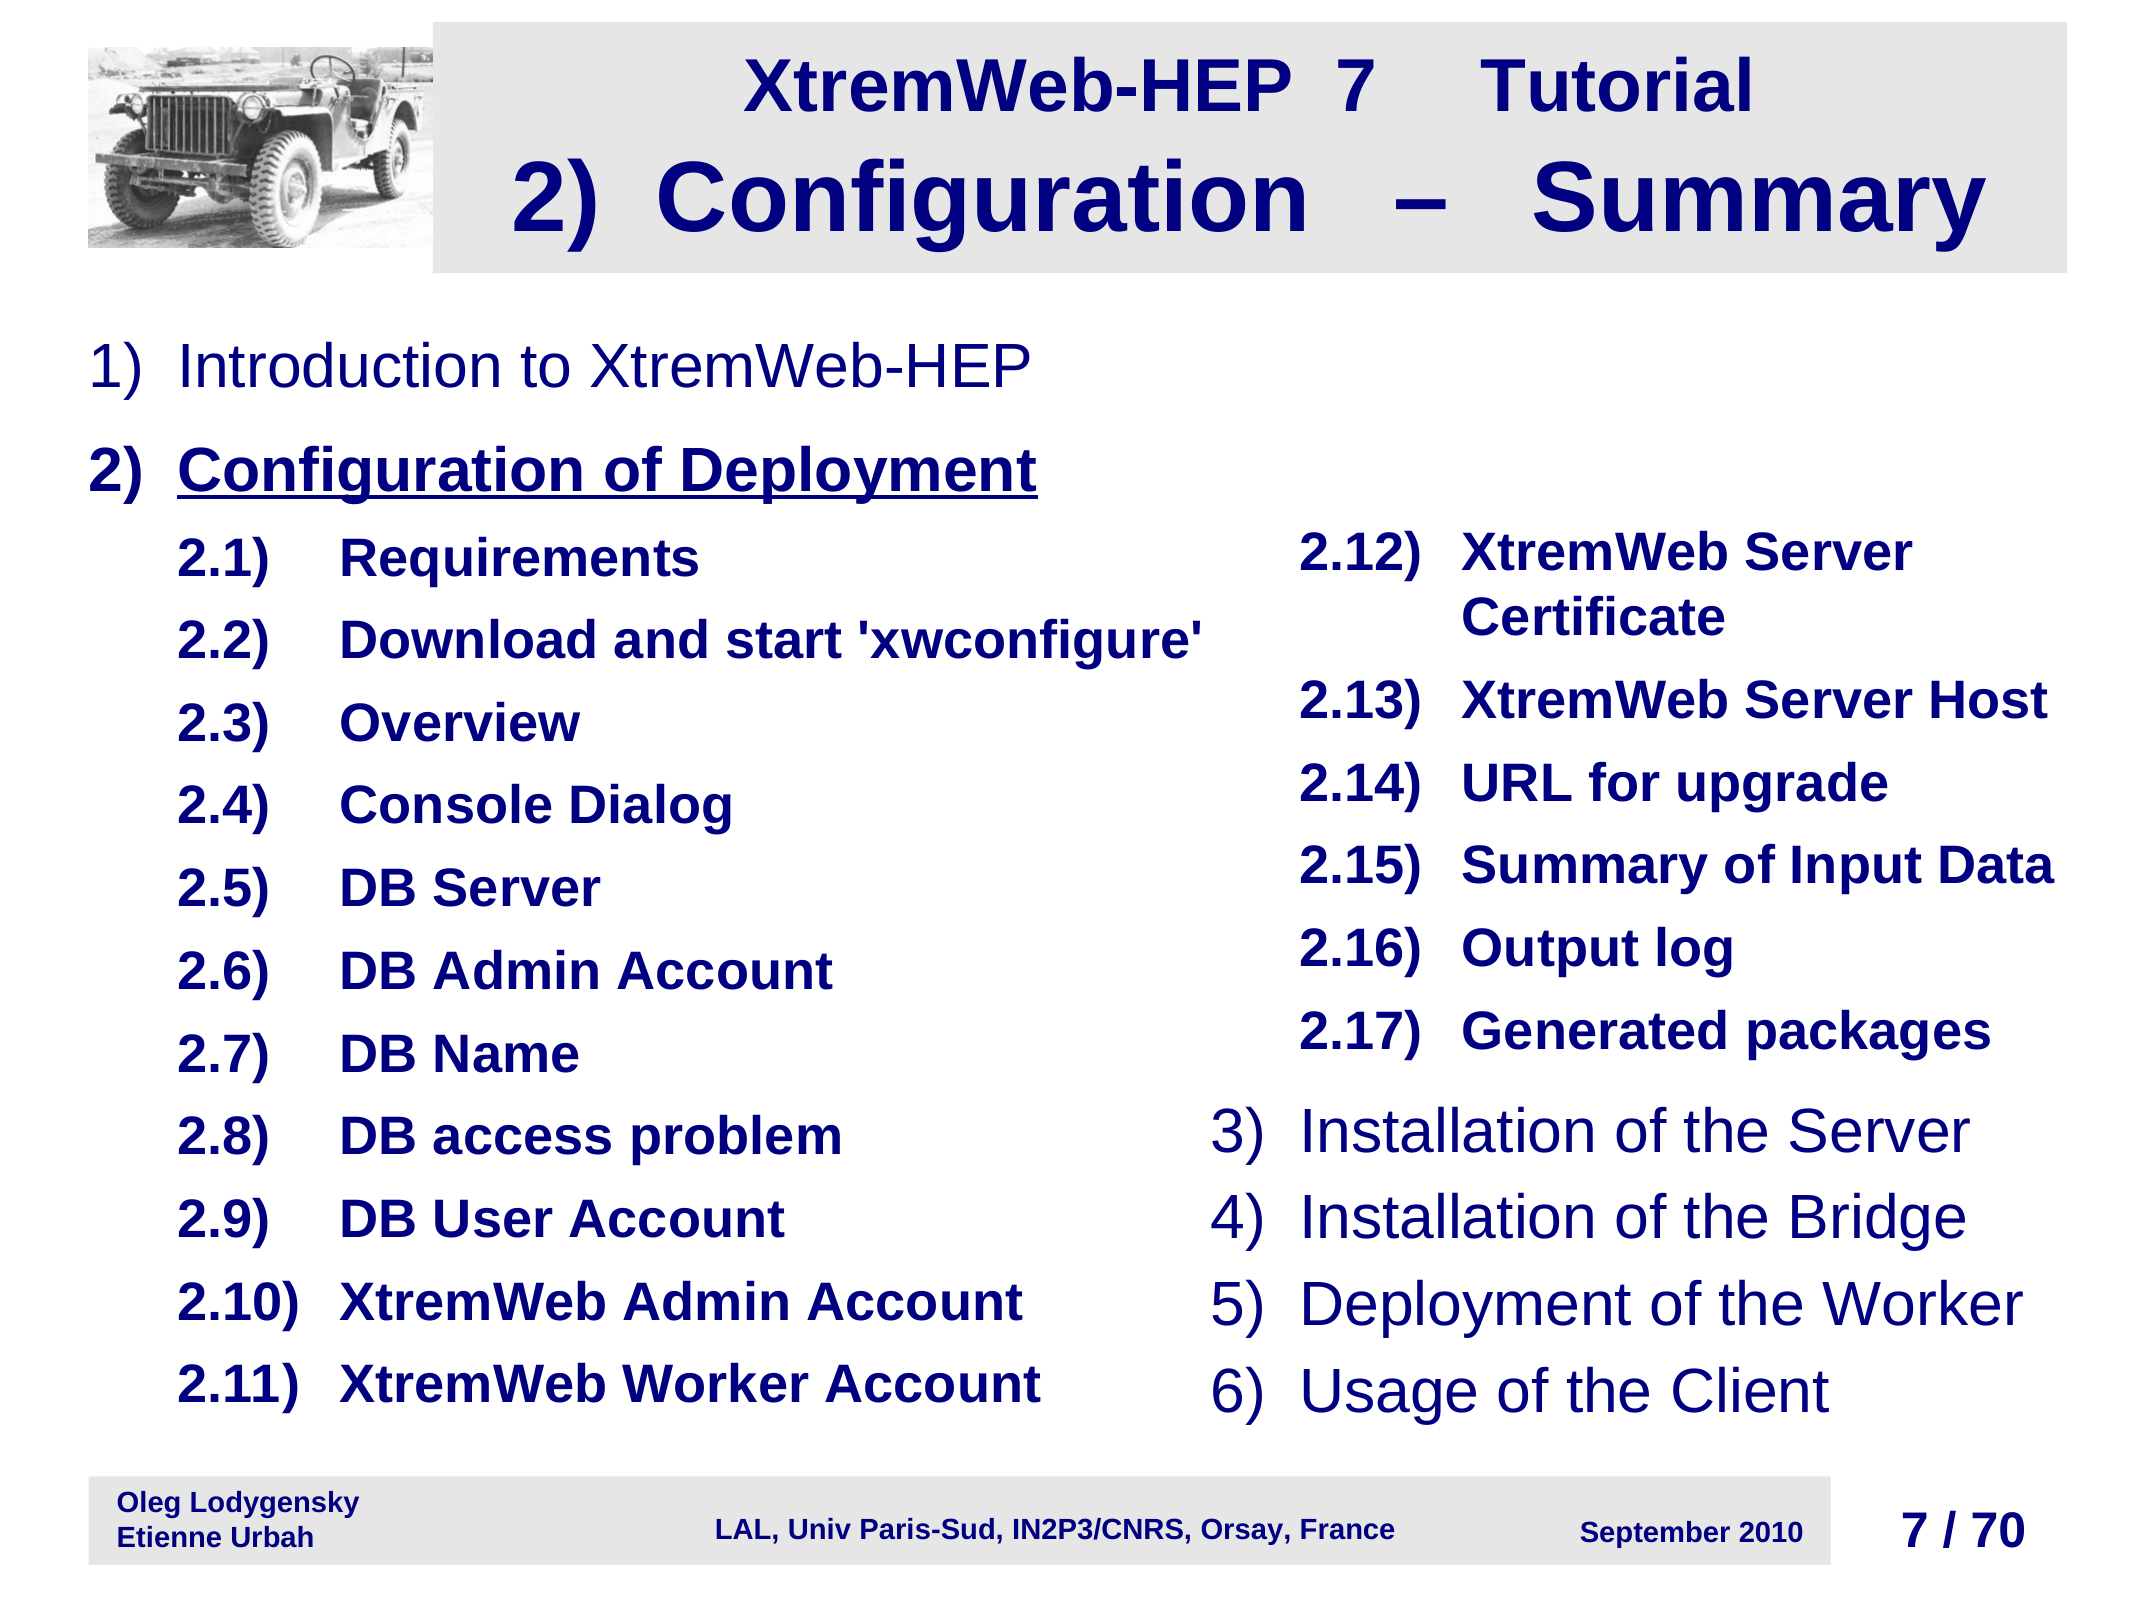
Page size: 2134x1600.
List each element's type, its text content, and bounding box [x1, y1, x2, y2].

text_box Introduction to XtremWeb-HEP Configuration of Deployment Requirements Download and start 'xwconfigure' Overview Console Dialog DB Server DB Admin Account DB Name DB access problem DB User Account XtremWeb Admin Account XtremWeb Worker Account [88, 324, 1255, 1428]
title 2) Configuration – Summary [442, 118, 2067, 266]
picture [88, 47, 433, 248]
text_box XtremWeb Server Certificate XtremWeb Server Host URL for upgrade Summary of Input Data Output log Generated packages Installation of the Server Installation of the Bridge Deployment of the Worker Usage of the Client [1210, 516, 2067, 1433]
